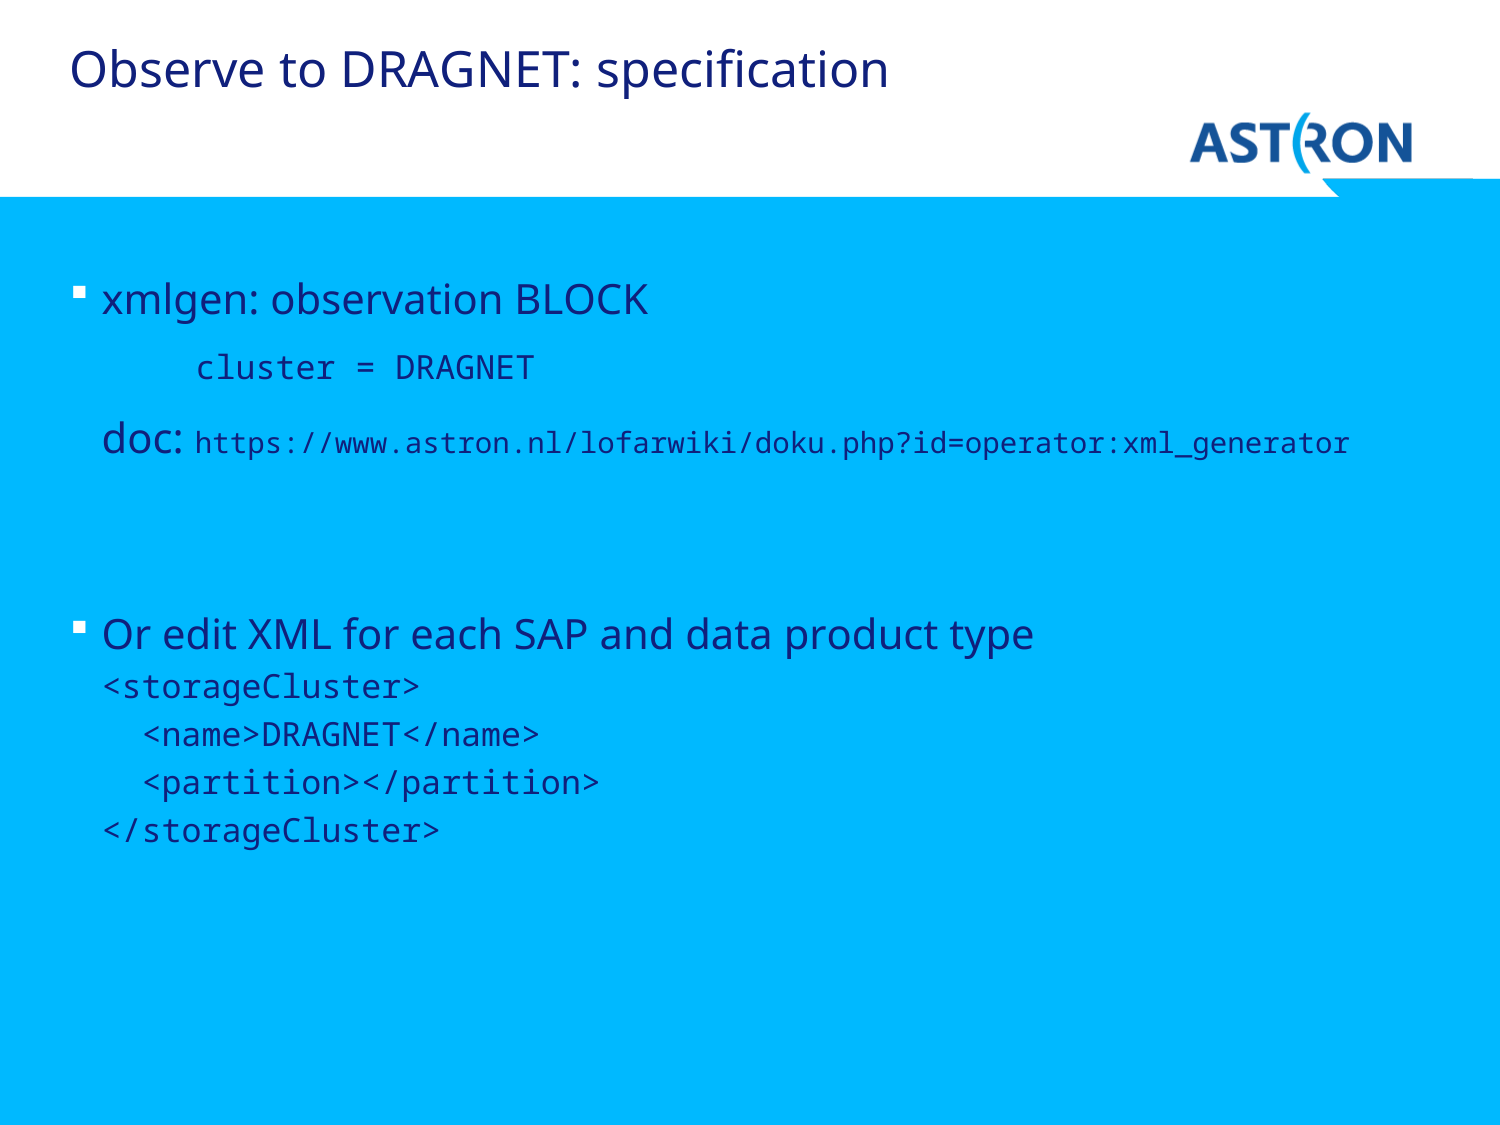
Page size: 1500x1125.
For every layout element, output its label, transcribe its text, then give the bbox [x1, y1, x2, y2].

title Observe to DRAGNET: specification [69, 37, 1075, 188]
picture [0, 0, 1500, 196]
list xmlgen: observation BLOCK cluster = DRAGNET doc: https://www.astron.nl/lofarwiki/doku.php?id=operator:xml_generator Or edit XML for each SAP and data product type <storageCluster> <name>DRAGNET</name> <partition></partition> </storageCluster> [70, 262, 1500, 1111]
